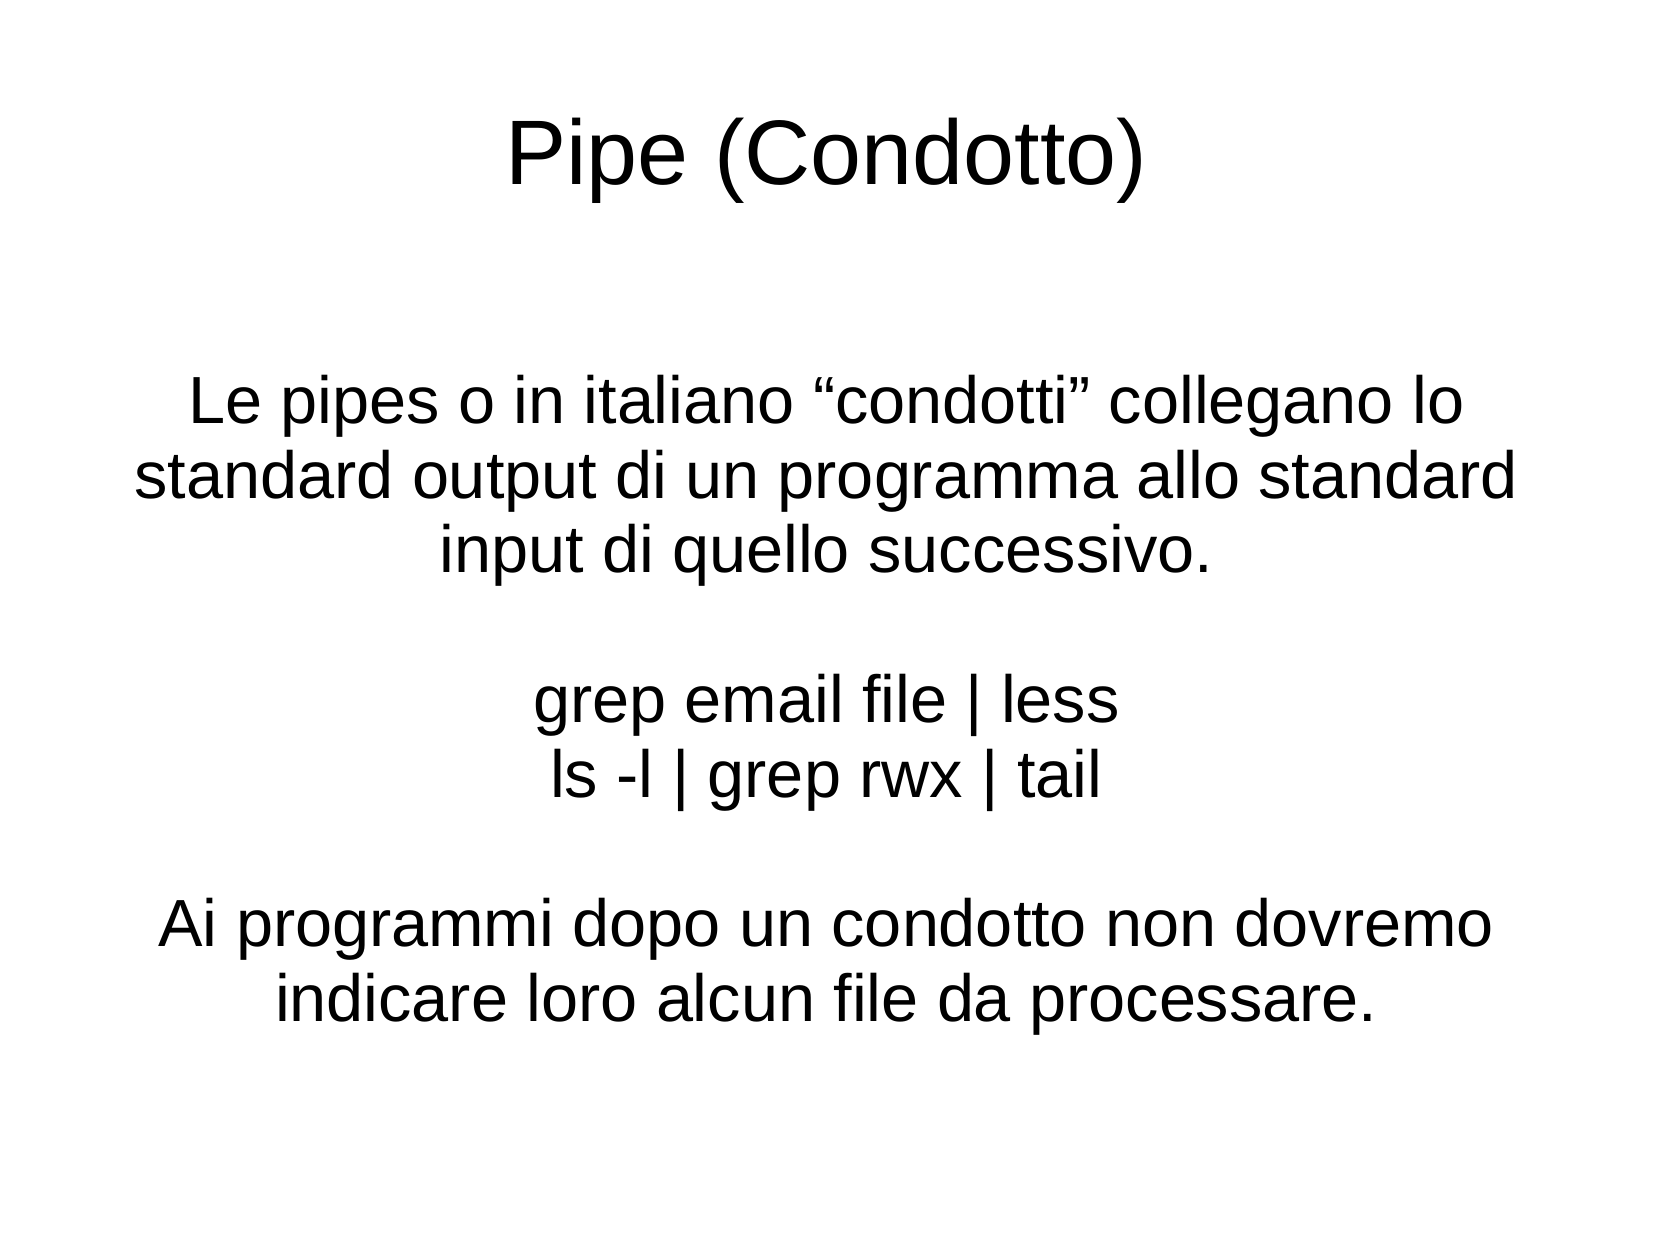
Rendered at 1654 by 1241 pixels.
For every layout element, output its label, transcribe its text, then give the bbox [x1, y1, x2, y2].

title Pipe (Condotto) [82, 49, 1571, 257]
subtitle Le pipes o in italiano “condotti” collegano lo standard output di un programma allo standard input di quello successivo. grep email file | less ls -l | grep rwx | tail Ai programmi dopo un condotto non dovremo indicare loro alcun file da processare. [82, 297, 1571, 1102]
